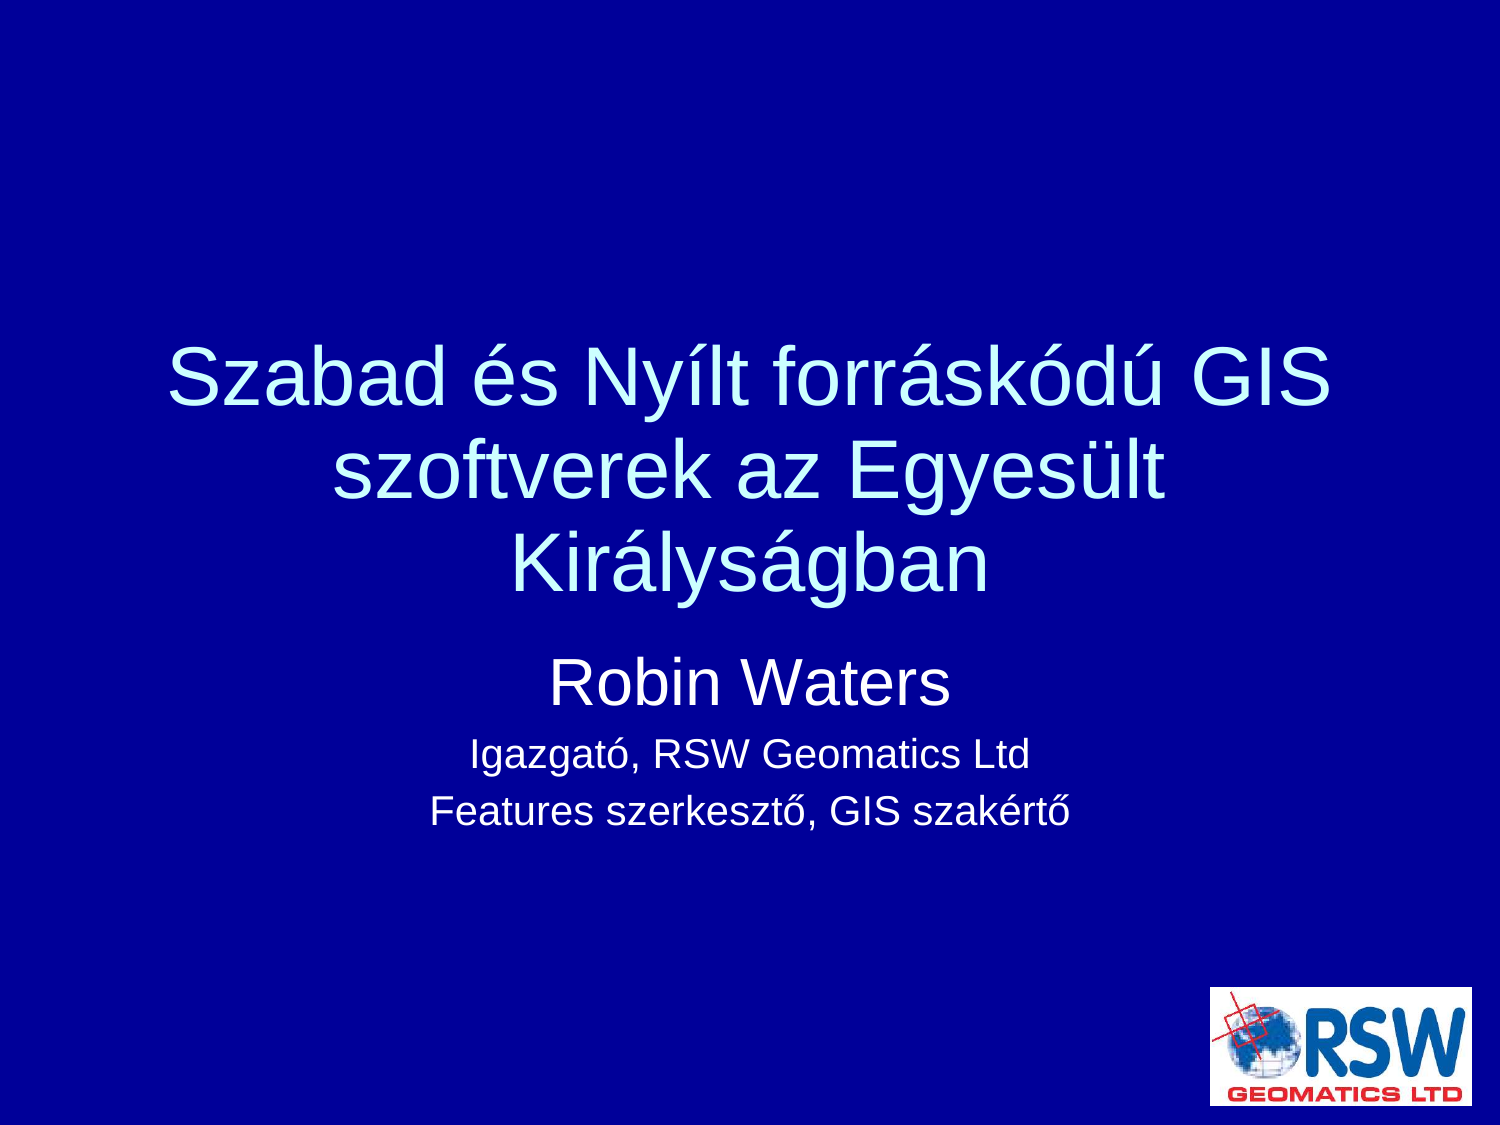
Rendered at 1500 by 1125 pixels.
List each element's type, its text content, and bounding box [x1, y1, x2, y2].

picture [1210, 987, 1472, 1106]
subtitle Robin Waters Igazgató, RSW Geomatics Ltd Features szerkesztő, GIS szakértő [225, 637, 1276, 926]
title Szabad és Nyílt forráskódú GIS szoftverek az Egyesült Királyságban [112, 312, 1388, 628]
